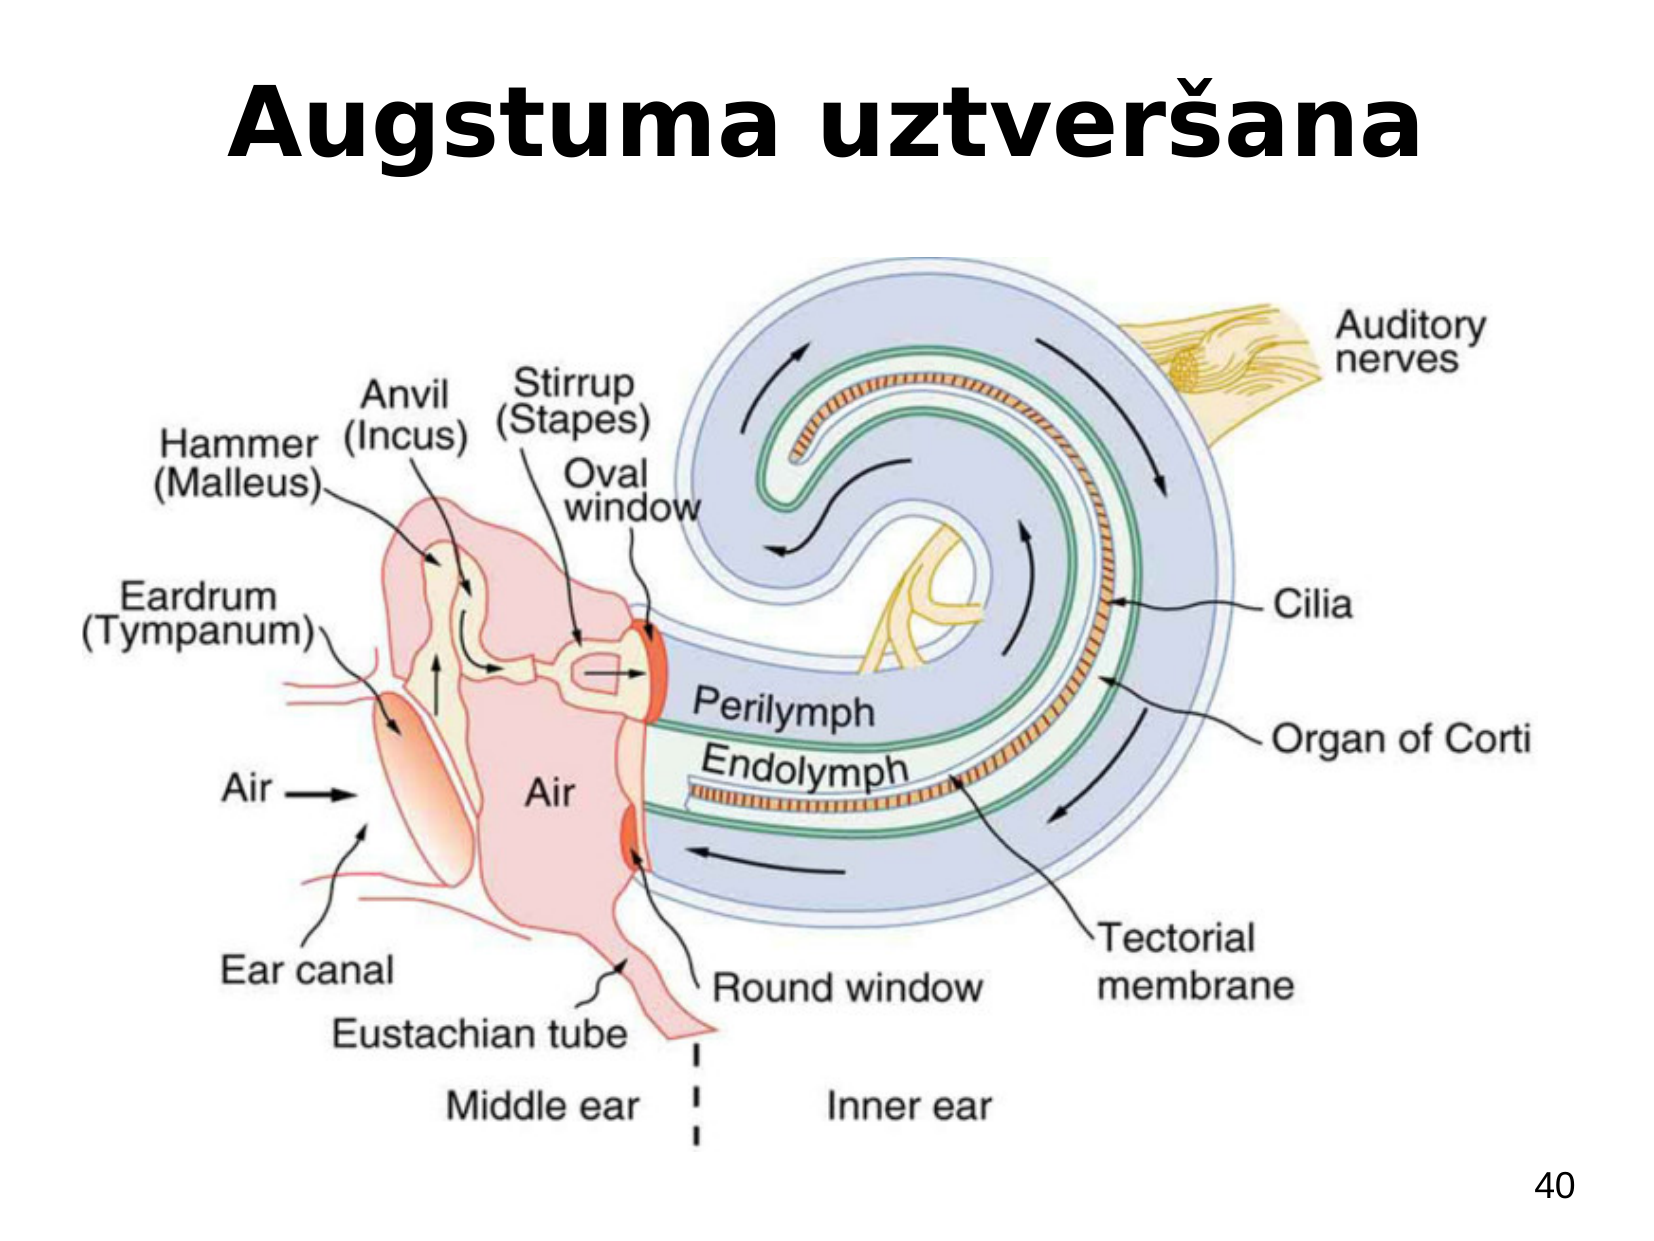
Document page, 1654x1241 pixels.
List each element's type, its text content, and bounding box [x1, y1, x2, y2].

picture [82, 224, 1538, 1185]
title Augstuma uztveršana [82, 49, 1571, 196]
